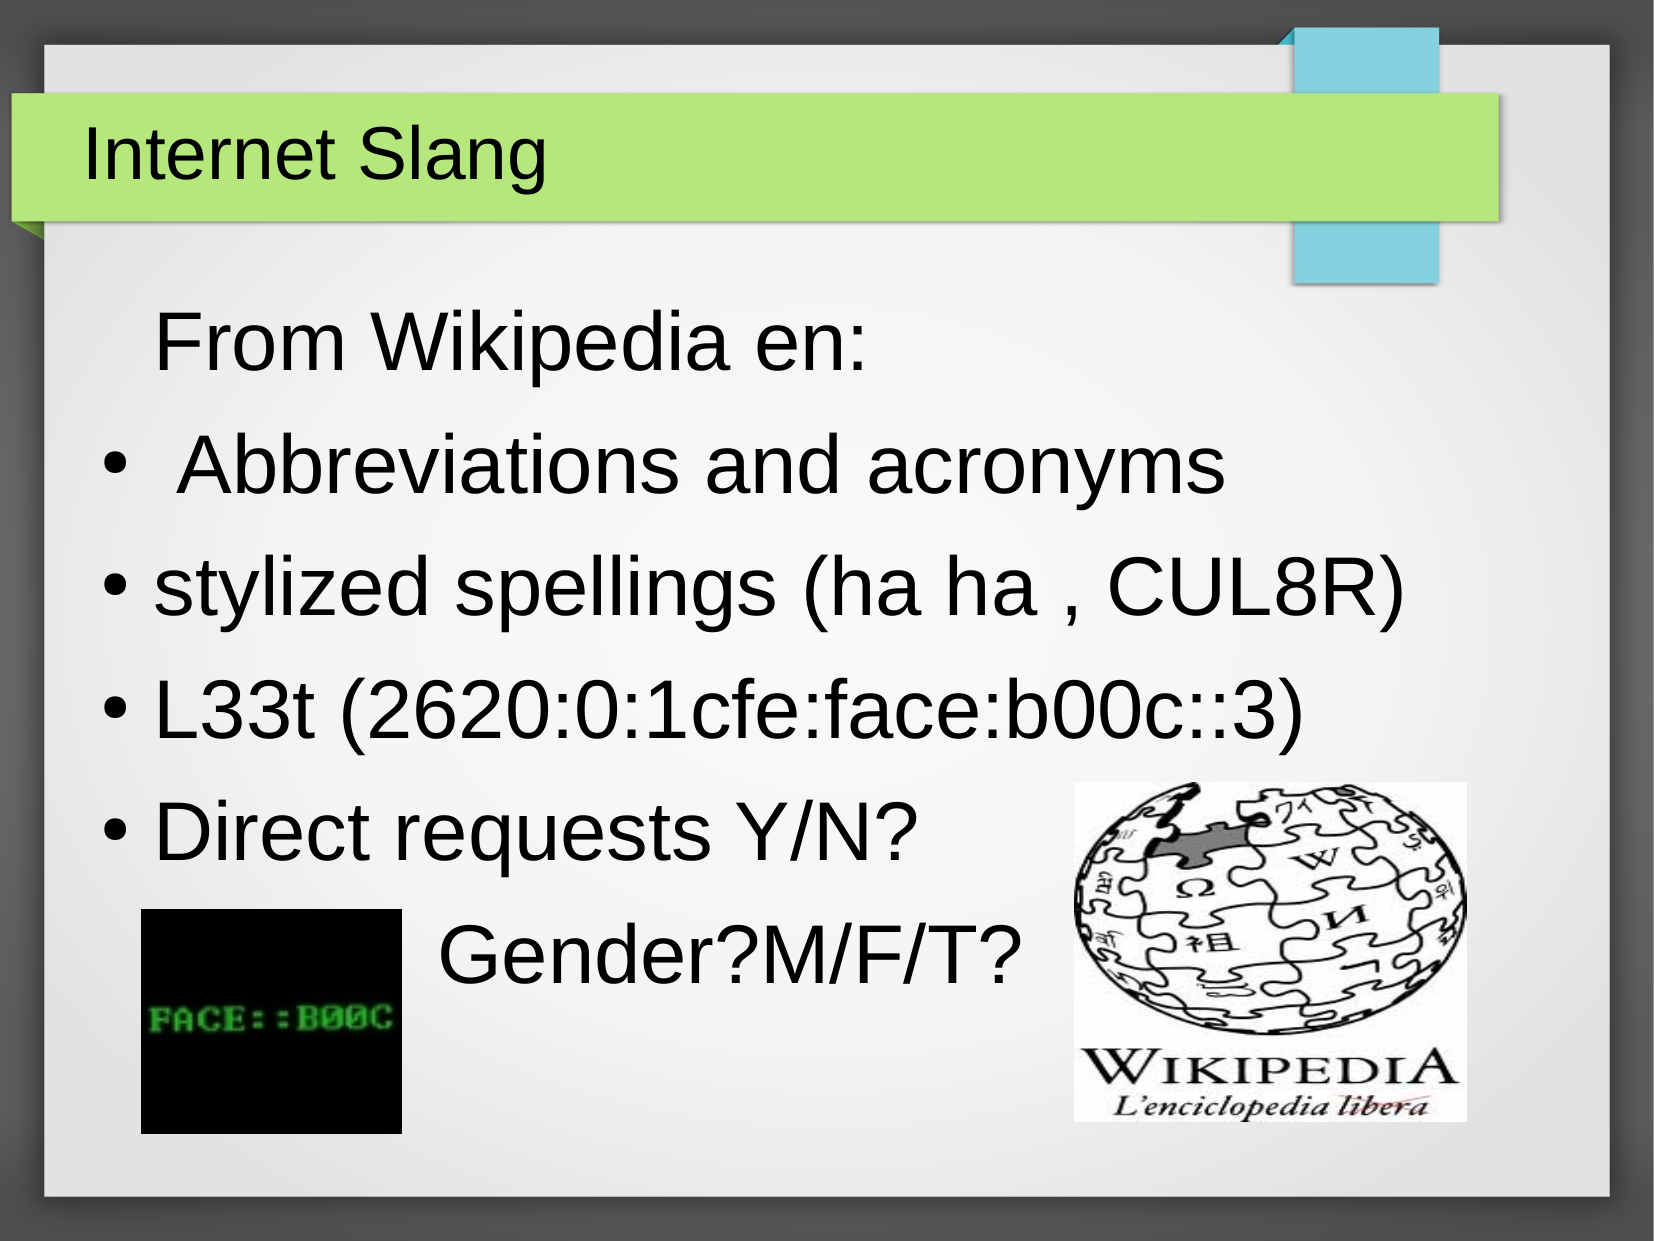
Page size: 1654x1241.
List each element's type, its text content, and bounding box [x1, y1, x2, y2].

list From Wikipedia en: Abbreviations and acronyms stylized spellings (ha ha , CUL8R) L33t (2620:0:1cfe:face:b00c::3) Direct requests Y/N? Gender?M/F/T? [82, 295, 1571, 1015]
picture [0, 0, 1654, 1241]
title Internet Slang [82, 94, 1264, 213]
